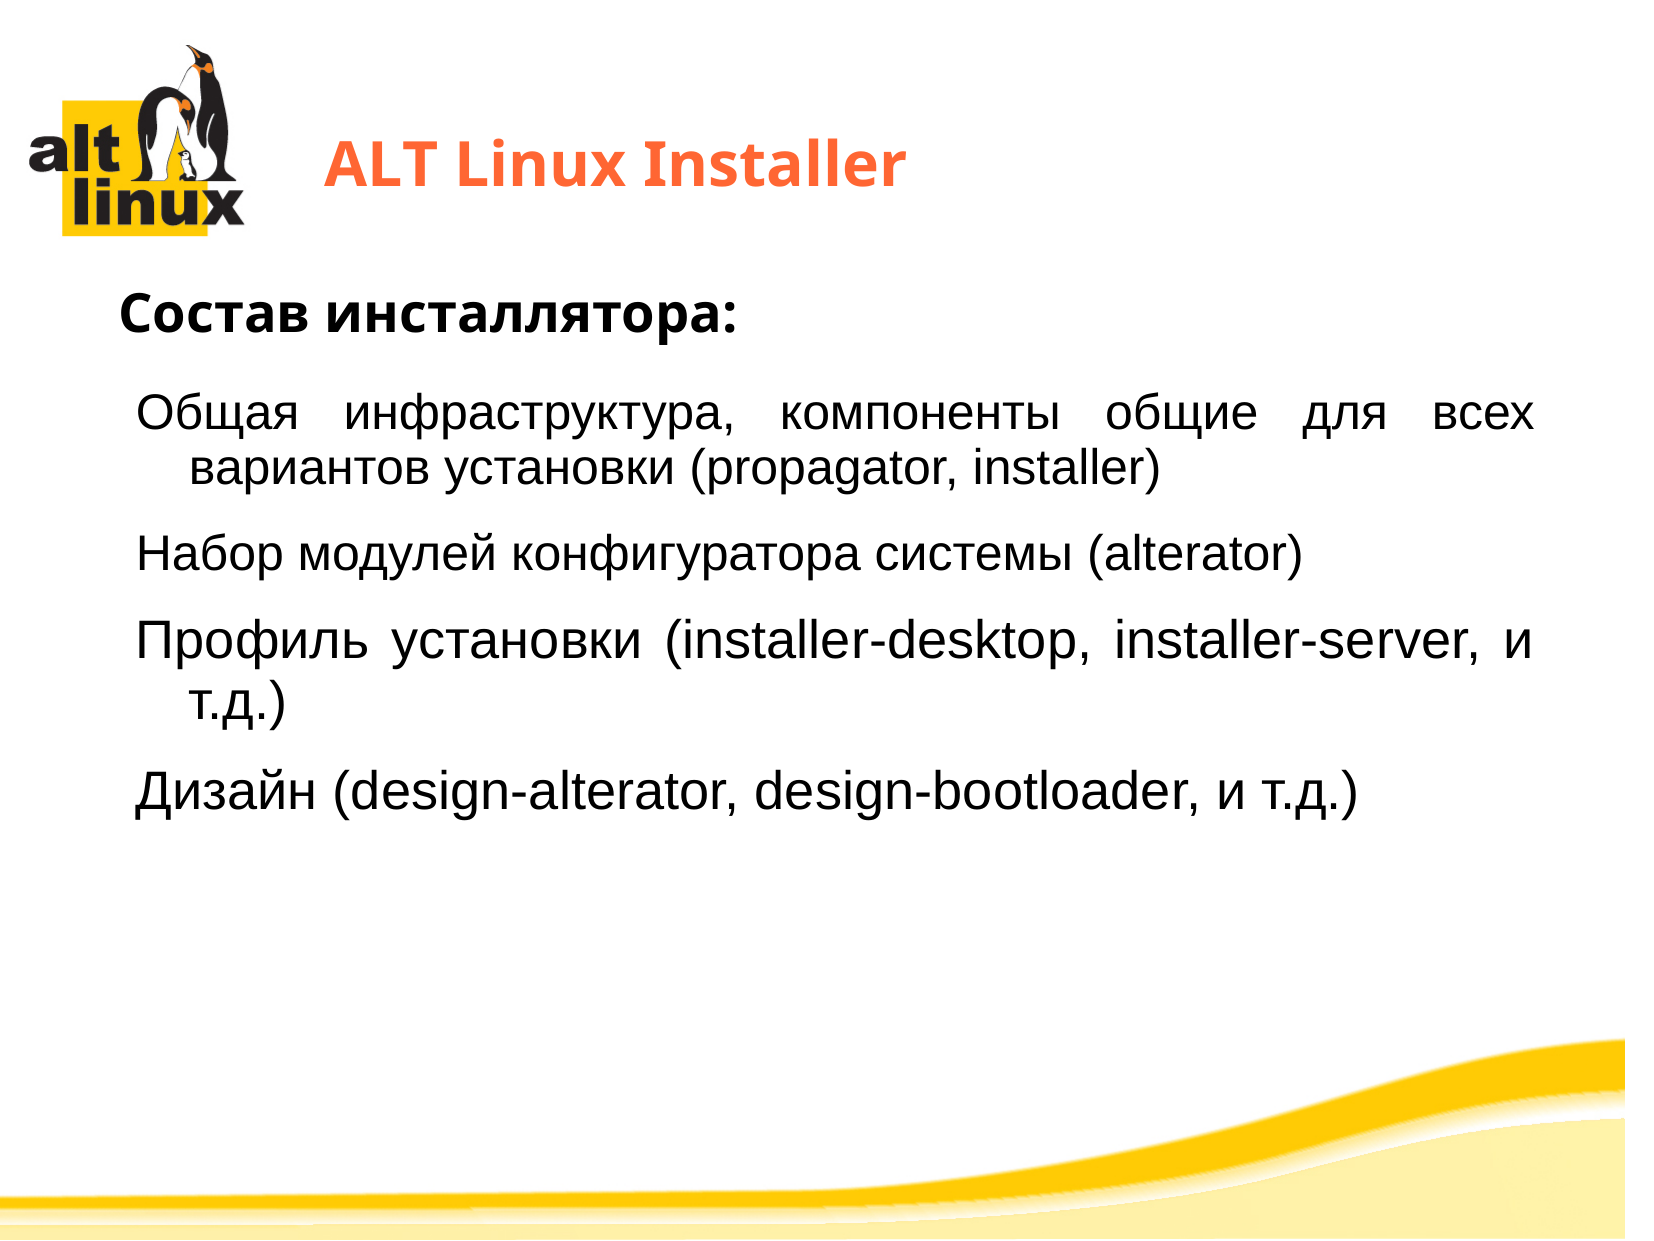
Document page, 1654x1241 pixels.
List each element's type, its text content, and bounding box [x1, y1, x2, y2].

list Общая инфраструктура, компоненты общие для всех вариантов установки (propagator, installer) Набор модулей конфигуратора системы (alterator) Профиль установки (installer-desktop, installer-server, и т.д.) Дизайн (design-alterator, design-bootloader, и т.д.) [118, 386, 1536, 1063]
title Состав инсталлятора: [118, 237, 1536, 386]
title ALT Linux Installer [324, 88, 1536, 237]
picture [0, 0, 1625, 1240]
